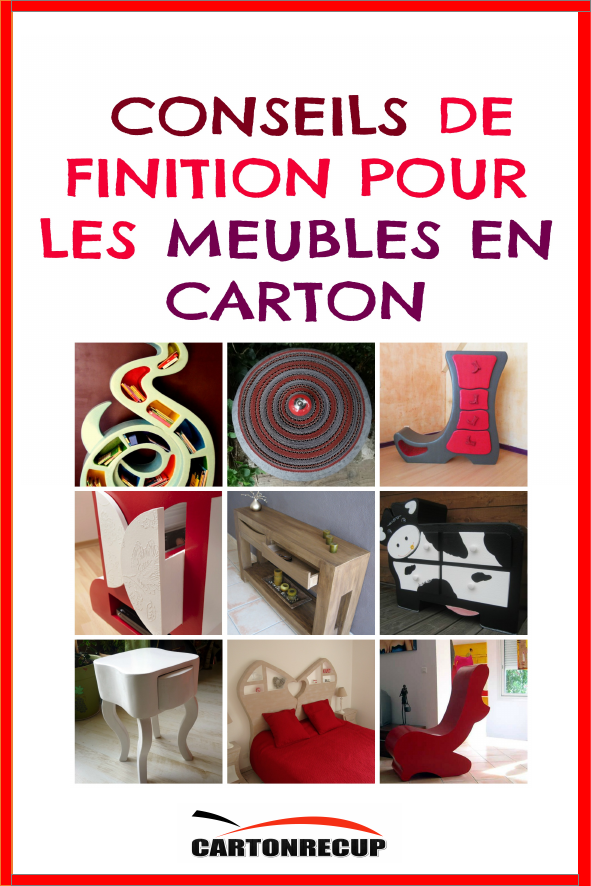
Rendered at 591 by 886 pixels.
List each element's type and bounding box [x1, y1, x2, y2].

text_box [0, 0, 591, 886]
picture [21, 35, 575, 788]
picture [177, 803, 402, 863]
